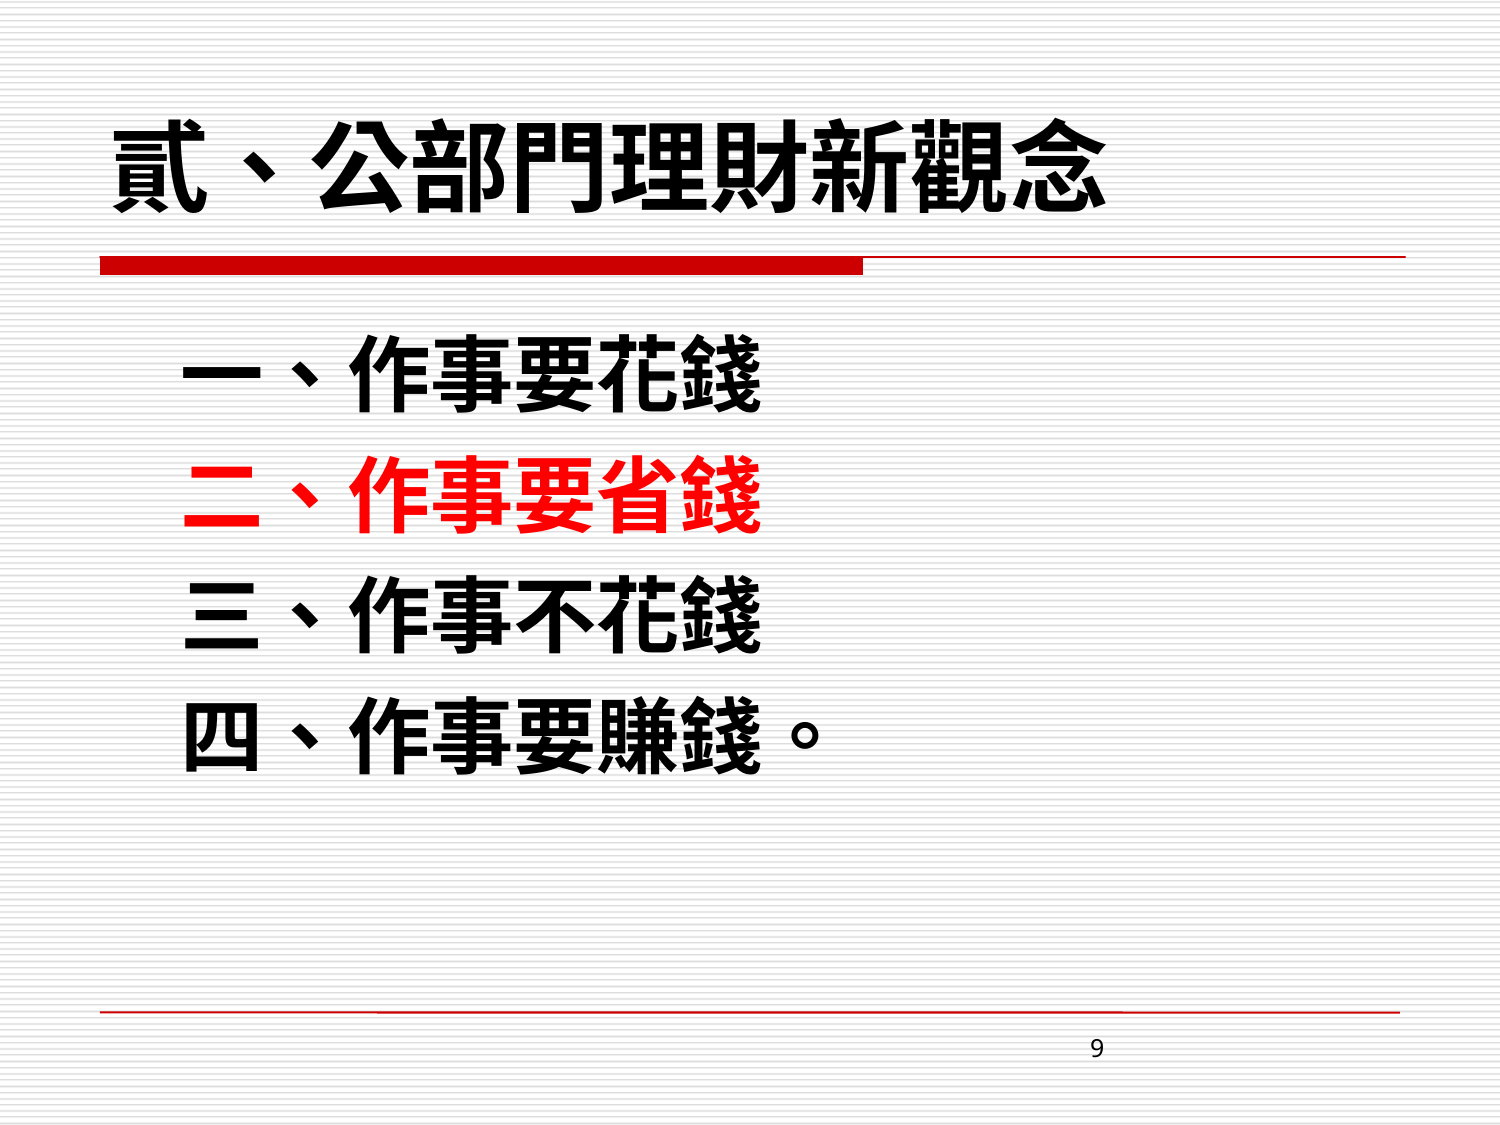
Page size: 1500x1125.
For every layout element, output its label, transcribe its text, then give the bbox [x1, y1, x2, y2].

list 一、作事要花錢 二、作事要省錢 三、作事不花錢 四、作事要賺錢。 [88, 314, 1402, 988]
text_box [1074, 1024, 1400, 1103]
title 貳、公部門理財新觀念 [94, 78, 1407, 232]
